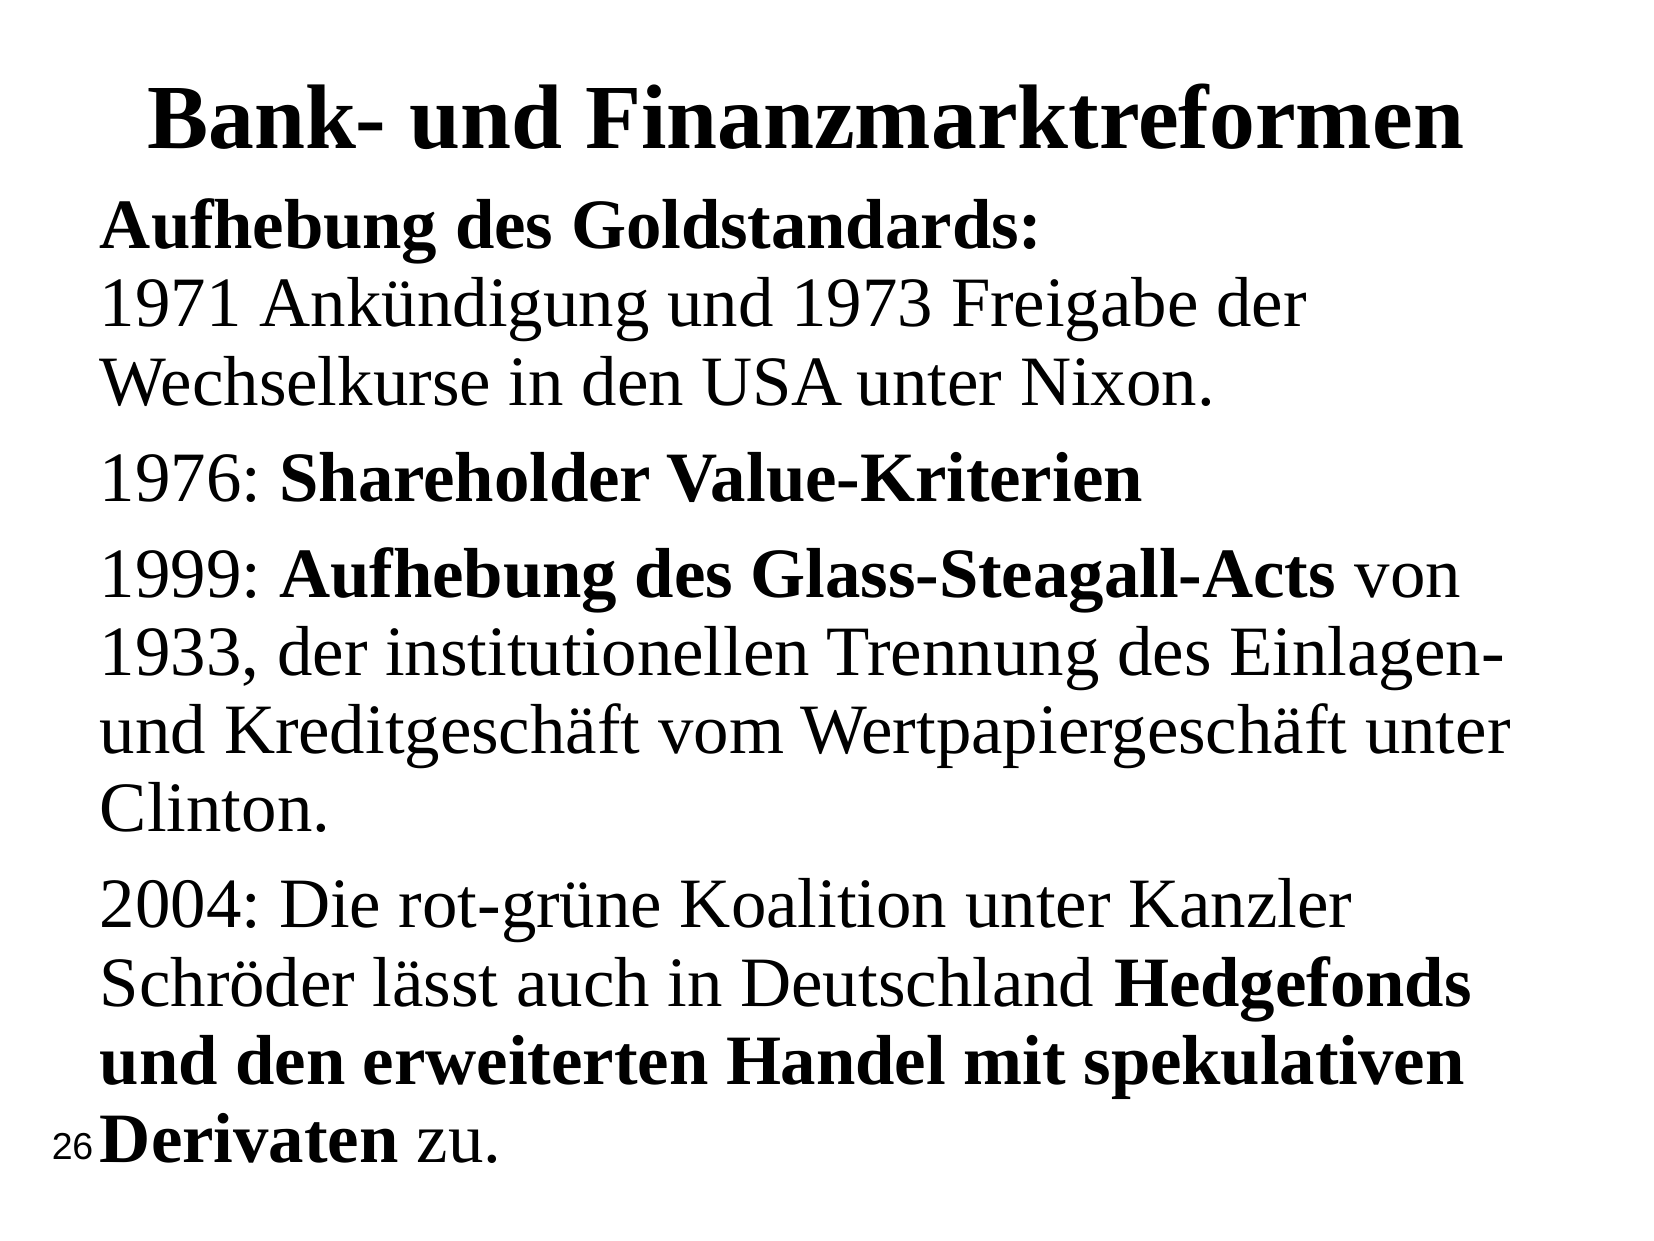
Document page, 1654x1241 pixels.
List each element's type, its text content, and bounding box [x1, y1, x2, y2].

text_box Bank- und Finanzmarktreformen Aufhebung des Goldstandards: 1971 Ankündigung und 1973 Freigabe der Wechselkurse in den USA unter Nixon. 1976: Shareholder Value-Kriterien 1999: Aufhebung des Glass-Steagall-Acts von 1933, der institutionellen Trennung des Einlagen- und Kreditgeschäft vom Wertpapiergeschäft unter Clinton. 2004: Die rot-grüne Koalition unter Kanzler Schröder lässt auch in Deutschland Hedgefonds und den erweiterten Handel mit spekulativen Derivaten zu. [85, 59, 1569, 1186]
text_box <Nummer> [37, 1117, 255, 1188]
